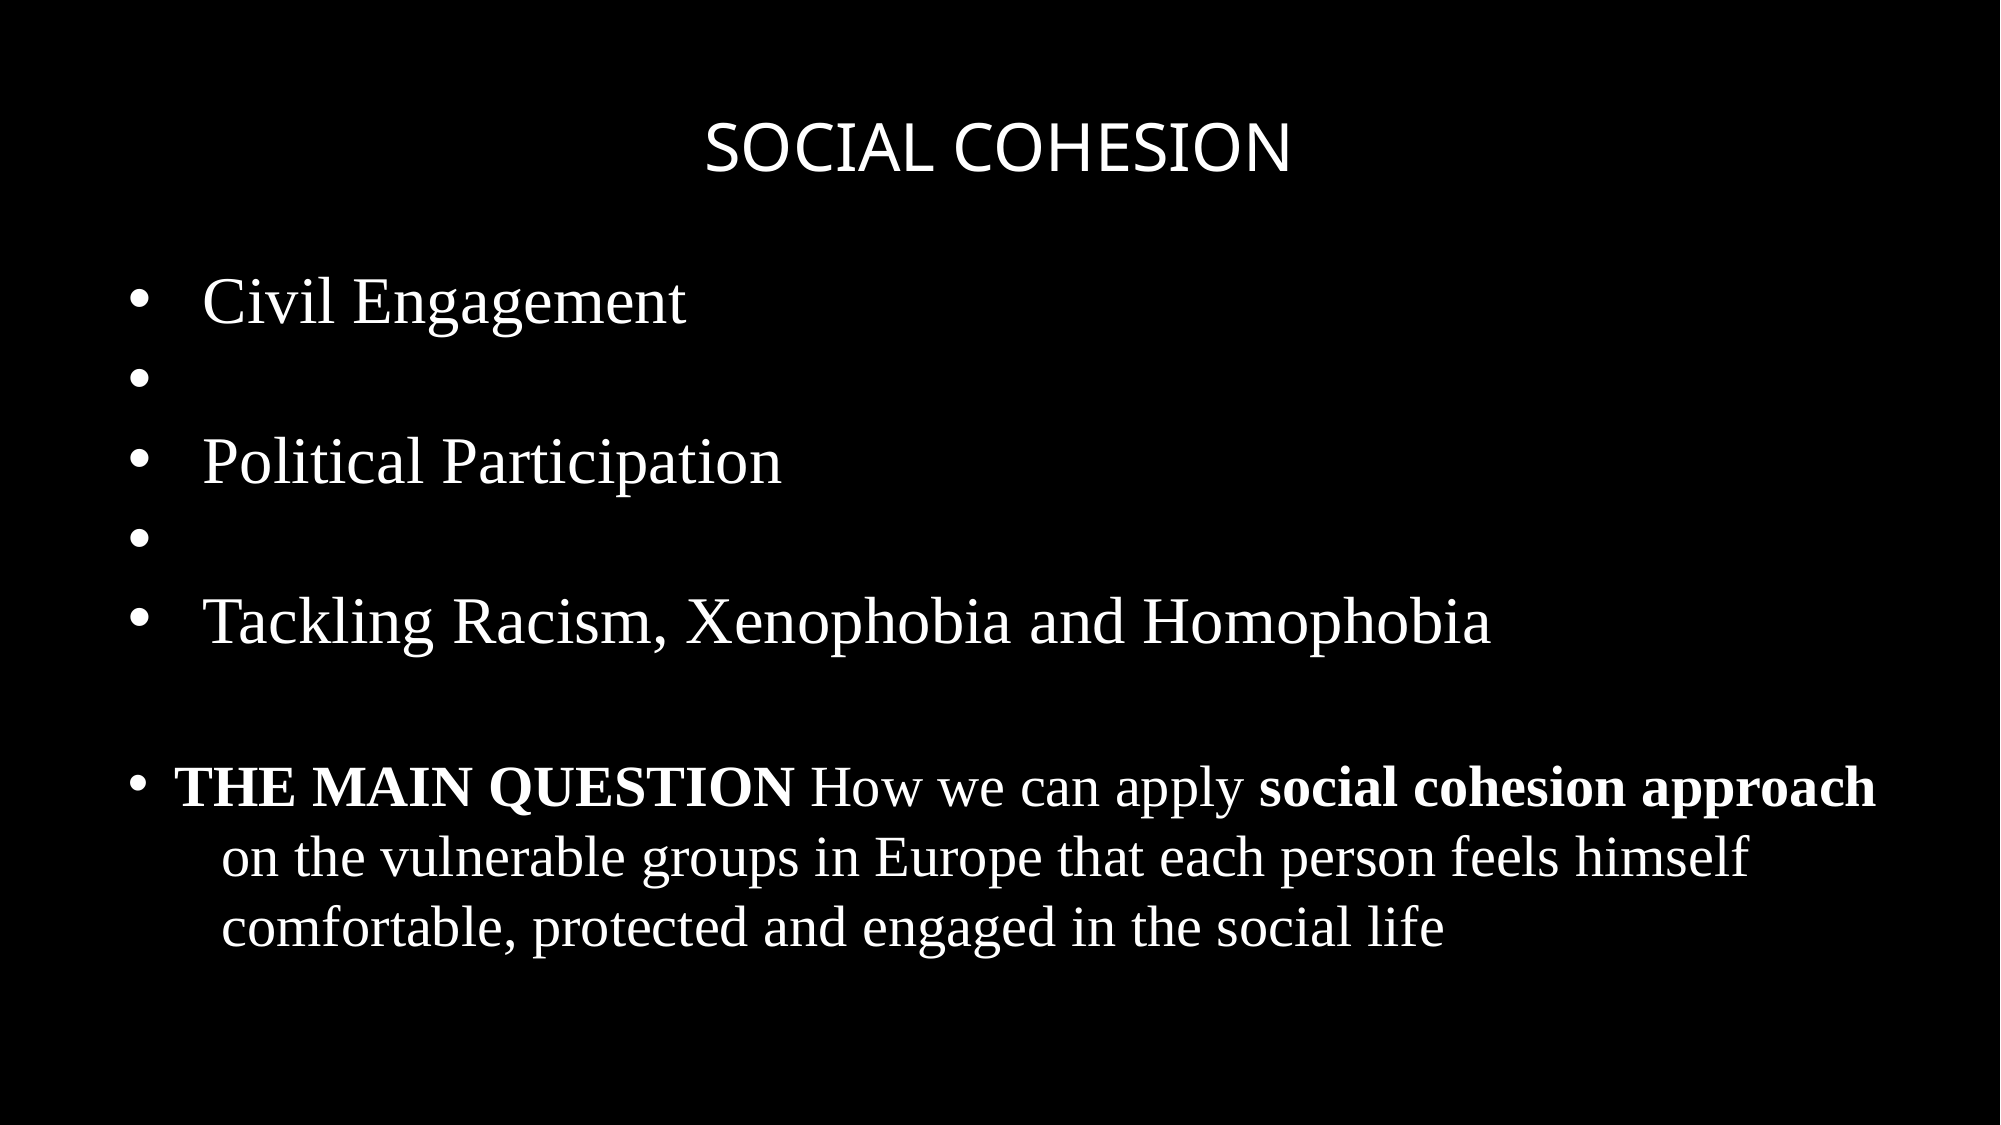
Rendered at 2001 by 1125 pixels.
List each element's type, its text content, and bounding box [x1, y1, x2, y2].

text_box Civil Engagement Political Participation Tackling Racism, Xenophobia and Homophobia [112, 249, 1556, 669]
text_box SOCIAL COHESION [632, 97, 1368, 194]
text_box THE MAIN QUESTION How we can apply social cohesion approach on the vulnerable groups in Europe that each person feels himself comfortable, protected and engaged in the social life [112, 740, 1966, 1059]
